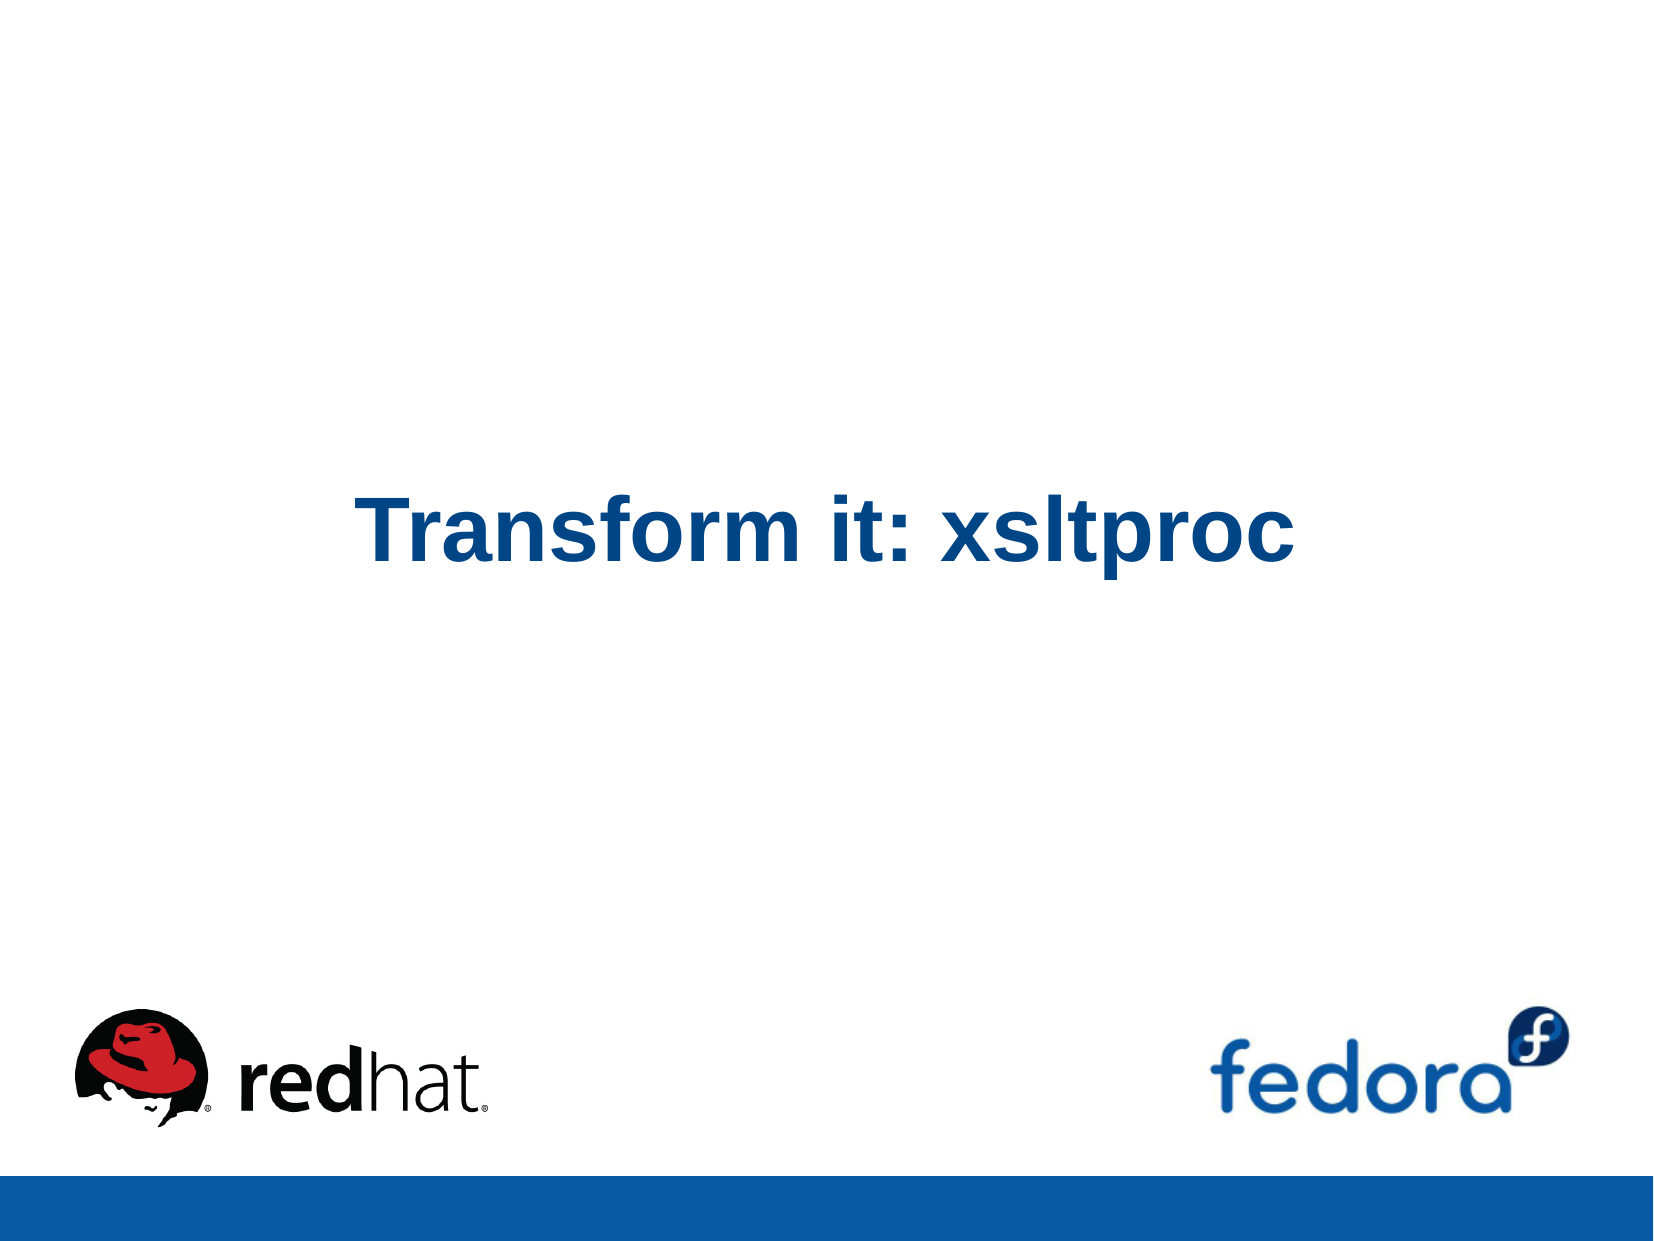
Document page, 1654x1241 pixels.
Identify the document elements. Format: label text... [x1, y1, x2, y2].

picture [1200, 997, 1576, 1125]
picture [0, 1176, 1654, 1241]
subtitle Transform it: xsltproc [82, 56, 1571, 1102]
picture [75, 1009, 488, 1142]
